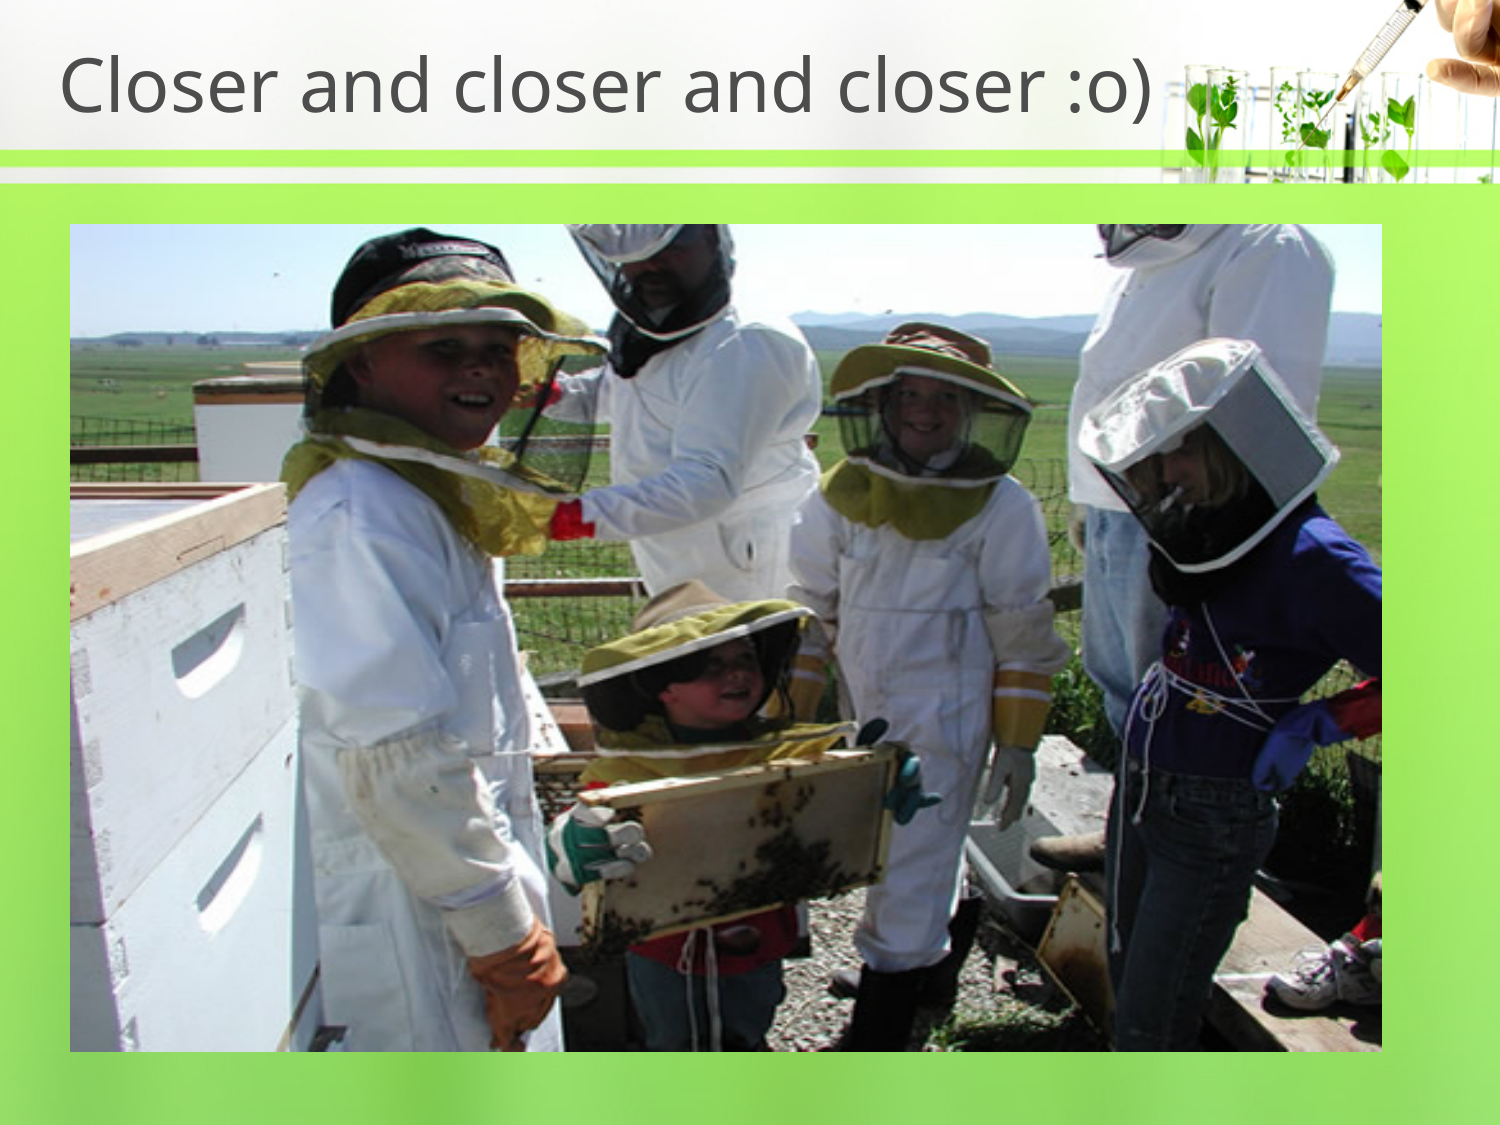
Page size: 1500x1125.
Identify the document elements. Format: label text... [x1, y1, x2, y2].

picture [70, 224, 1382, 1052]
title Closer and closer and closer :o) [43, 12, 1477, 249]
